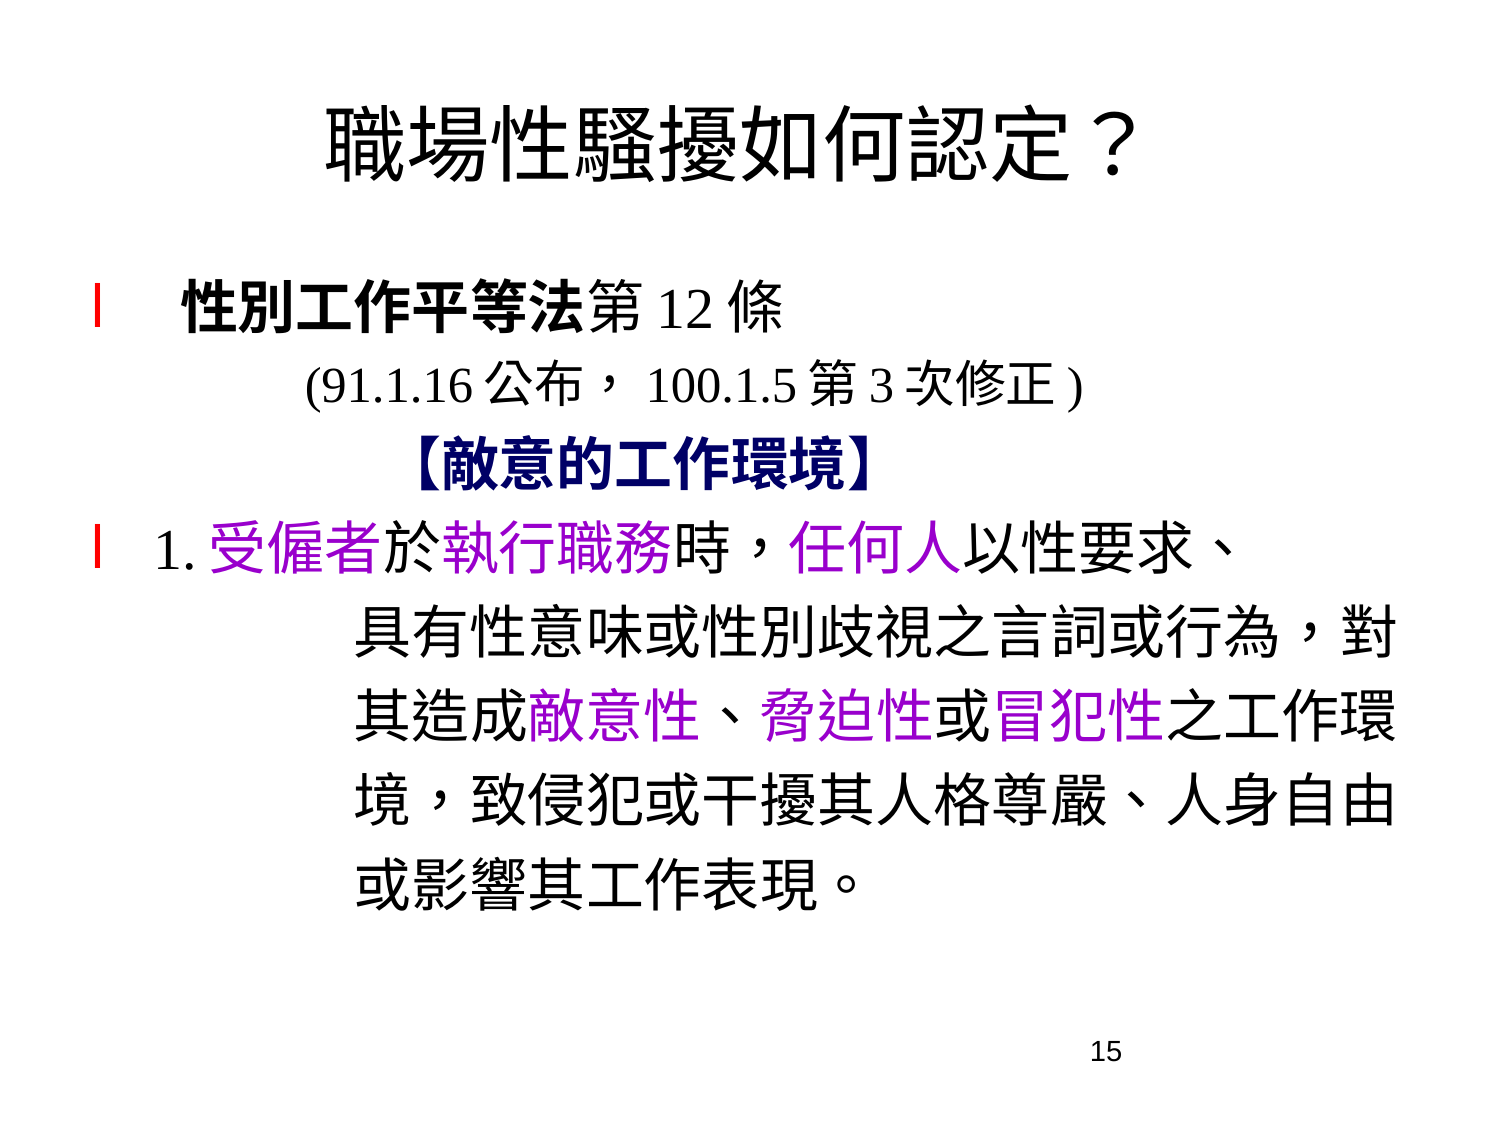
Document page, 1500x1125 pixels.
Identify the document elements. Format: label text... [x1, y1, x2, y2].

text_box [1074, 1024, 1426, 1103]
list 性別工作平等法第12條 (91.1.16公布，100.1.5第3次修正) 【敵意的工作環境】 1.受僱者於執行職務時，任何人以性要求、 具有性意味或性別歧視之言詞或行為，對 其造成敵意性、脅迫性或冒犯性之工作環 境，致侵犯或干擾其人格尊嚴、人身自由 或影響其工作表現。 [75, 262, 1447, 1024]
title 職場性騷擾如何認定？ [75, 45, 1426, 233]
